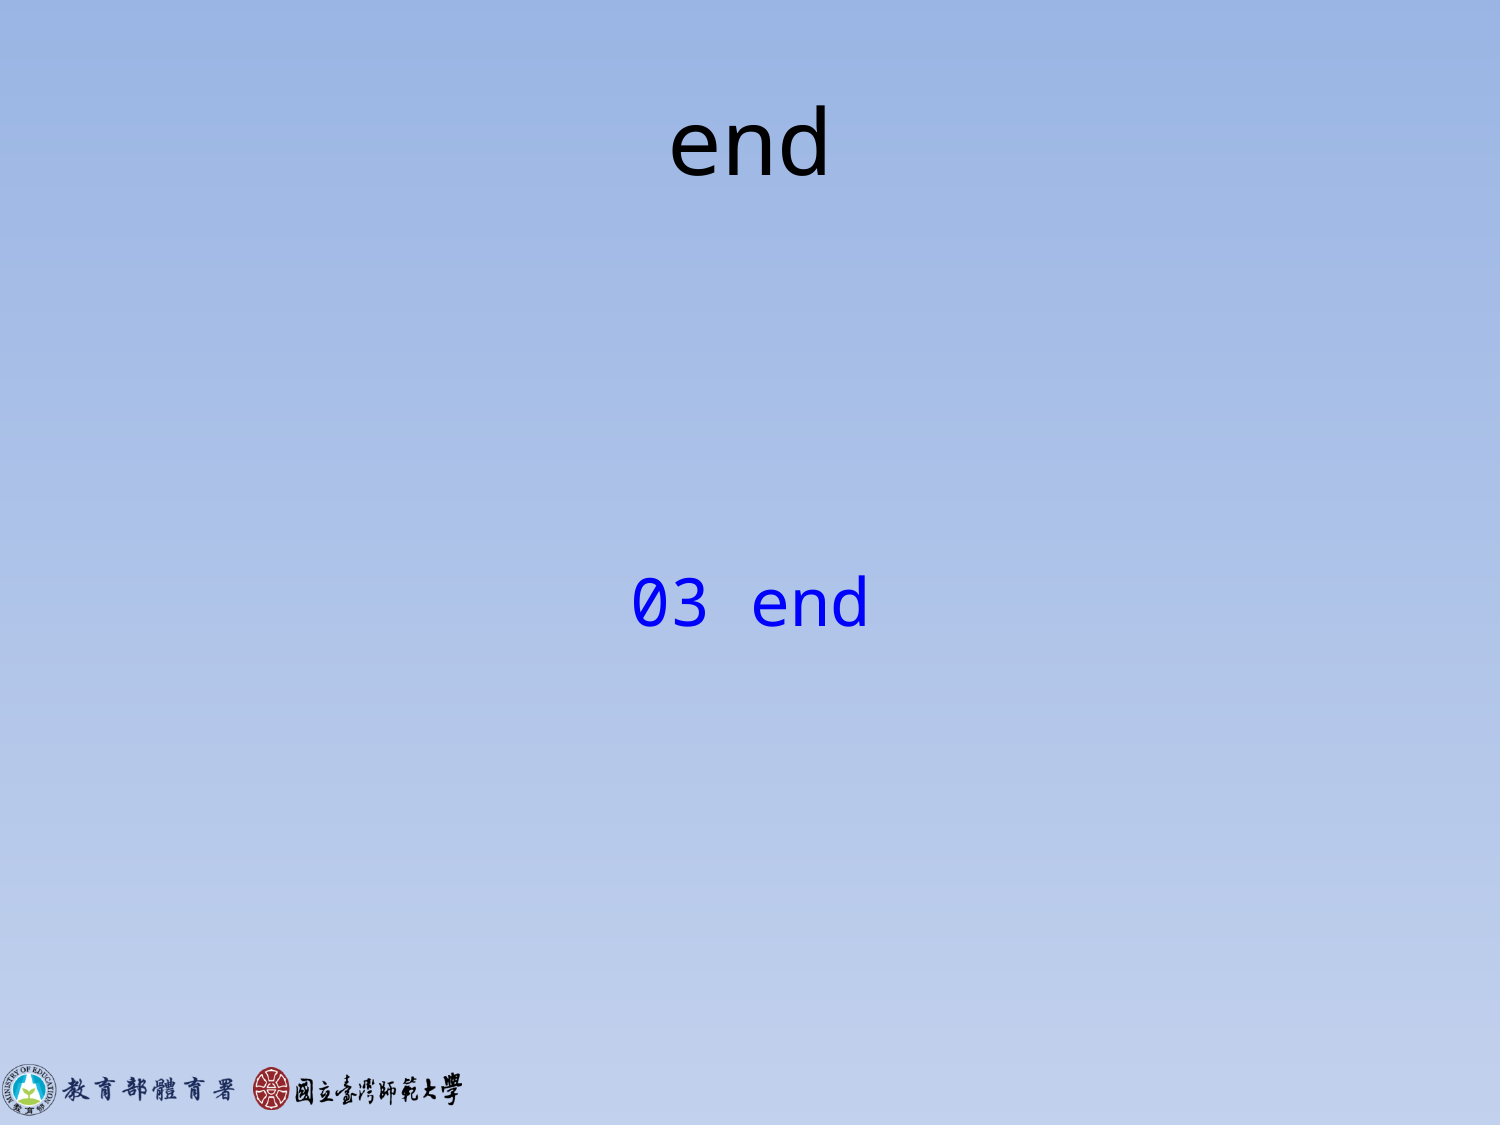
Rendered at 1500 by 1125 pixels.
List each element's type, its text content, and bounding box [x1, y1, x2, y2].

list 03 end [75, 262, 1426, 1005]
title end [75, 45, 1426, 233]
